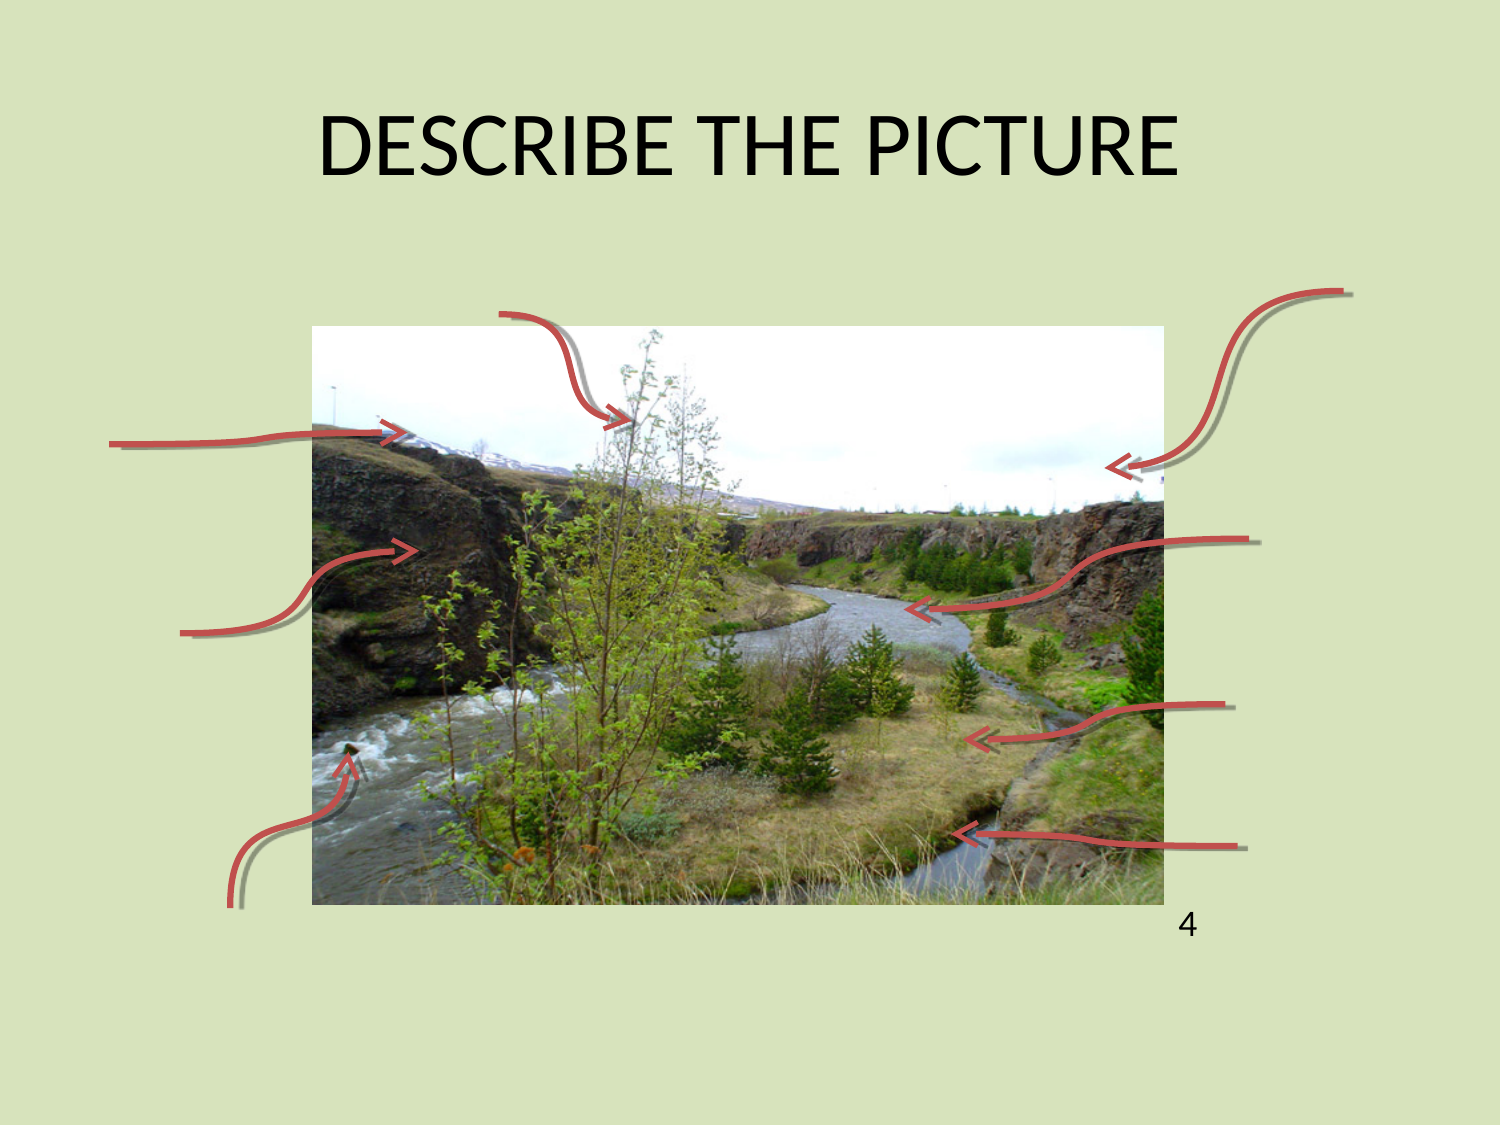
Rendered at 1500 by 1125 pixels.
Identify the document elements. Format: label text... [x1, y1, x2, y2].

text_box [312, 326, 1164, 906]
title DESCRIBE THE PICTURE [75, 45, 1426, 233]
text_box 4 [1163, 891, 1500, 953]
